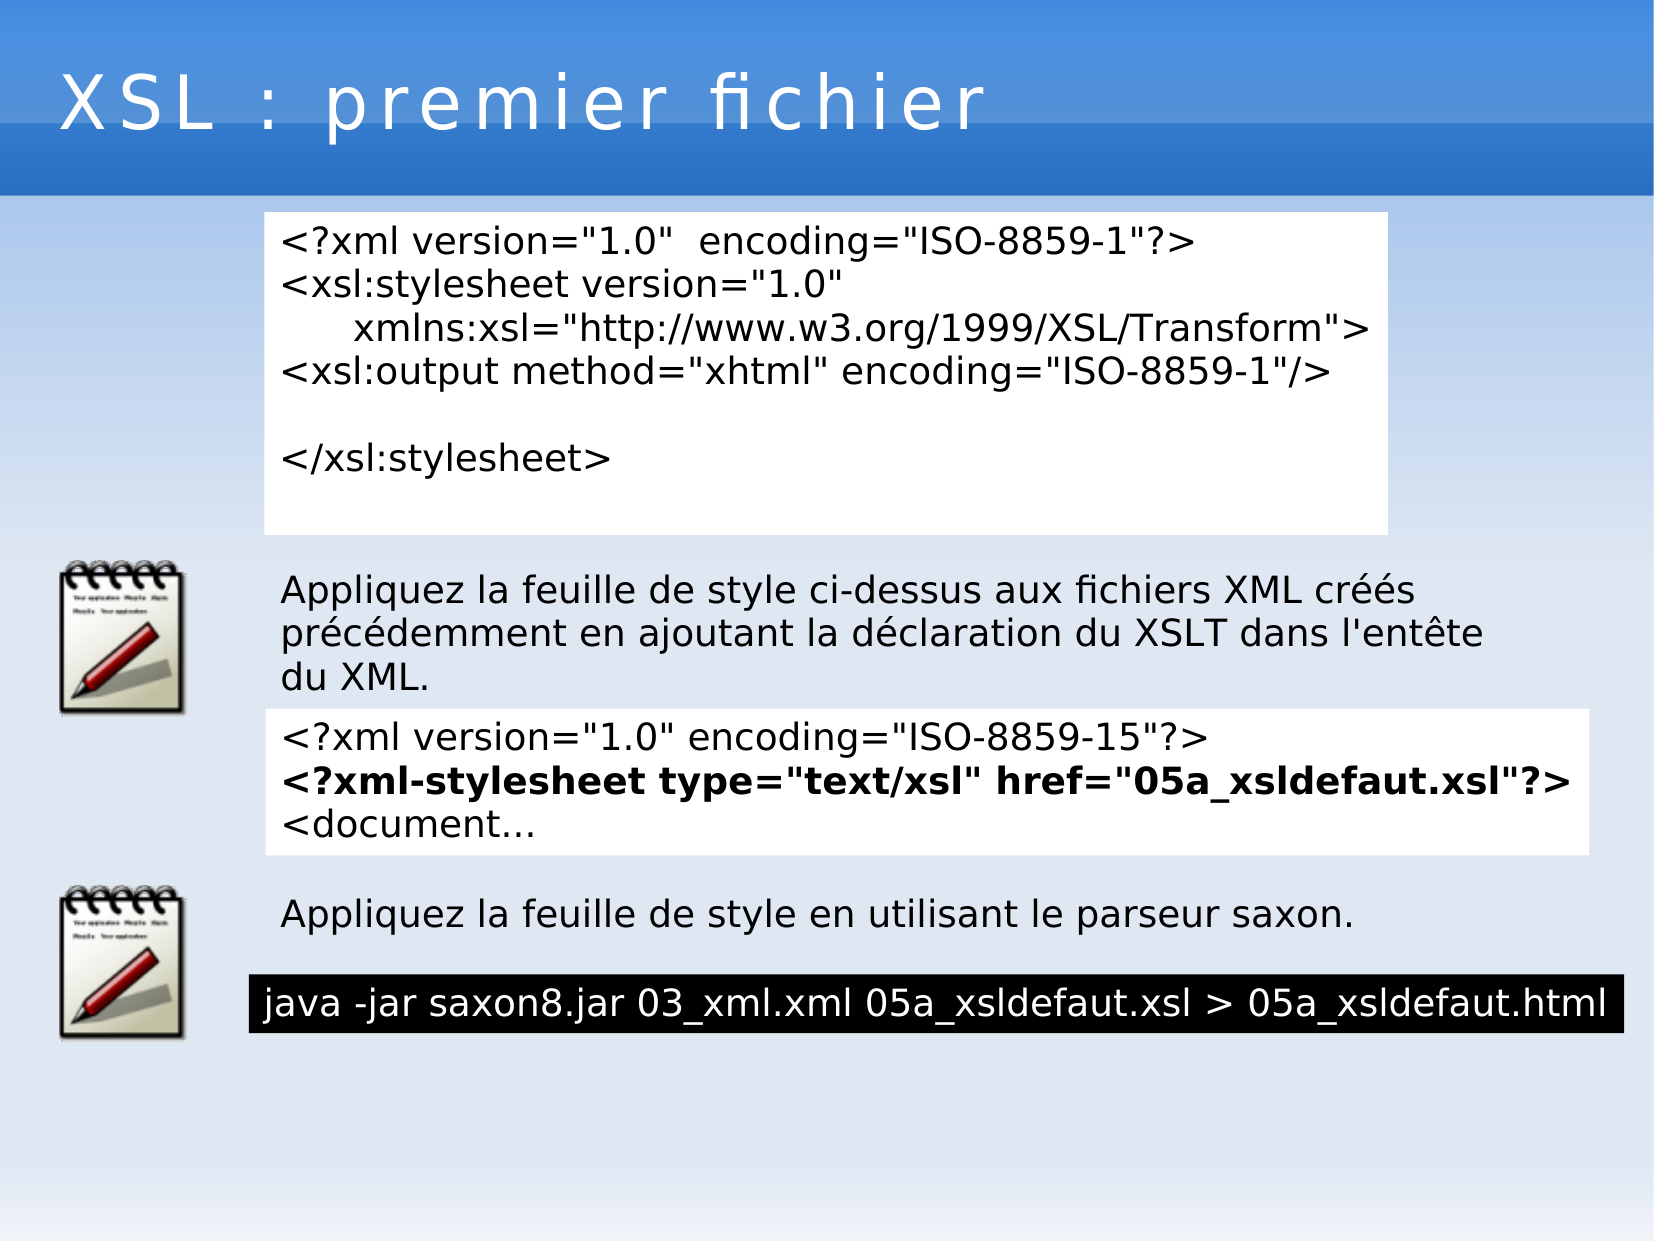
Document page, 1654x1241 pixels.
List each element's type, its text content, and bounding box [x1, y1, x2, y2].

picture [0, 0, 1654, 1241]
text_box <?xml version="1.0" encoding="ISO-8859-1"?> <xsl:stylesheet version="1.0" xmlns:xsl="http://www.w3.org/1999/XSL/Transform"> <xsl:output method="xhtml" encoding="ISO-8859-1"/> </xsl:stylesheet> [264, 212, 1378, 535]
text_box Appliquez la feuille de style en utilisant le parseur saxon. [265, 885, 1536, 974]
text_box java -jar saxon8.jar 03_xml.xml 05a_xsldefaut.xsl > 05a_xsldefaut.html [248, 974, 1623, 1034]
title XSL : premier fichier [59, 29, 1270, 178]
text_box Appliquez la feuille de style ci-dessus aux fichiers XML créés précédemment en ajoutant la déclaration du XSLT dans l'entête du XML. [265, 561, 1536, 708]
text_box <?xml version="1.0" encoding="ISO-8859-15"?> <?xml-stylesheet type="text/xsl" href="05a_xsldefaut.xsl"?> <document... [265, 708, 1590, 856]
